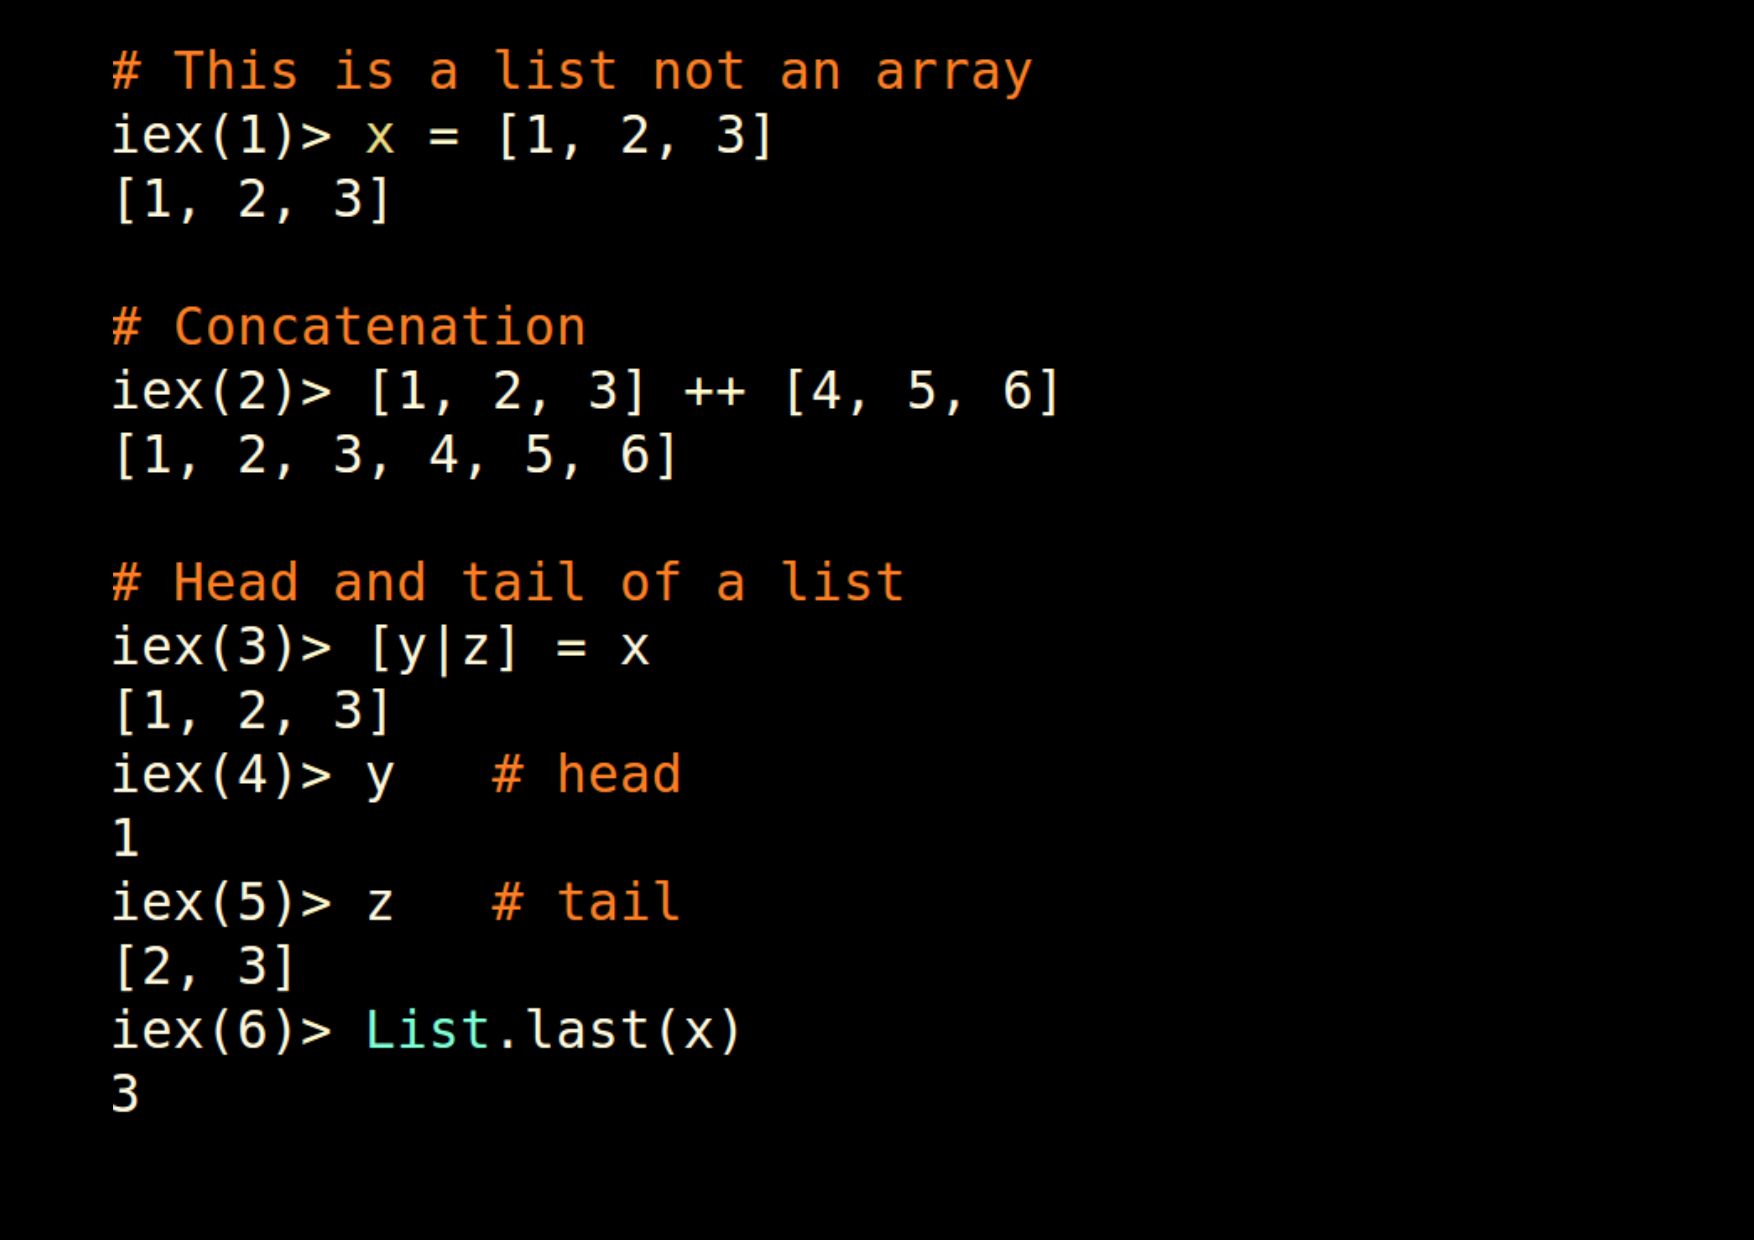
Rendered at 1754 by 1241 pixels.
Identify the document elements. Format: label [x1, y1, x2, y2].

picture [113, 39, 1130, 1126]
